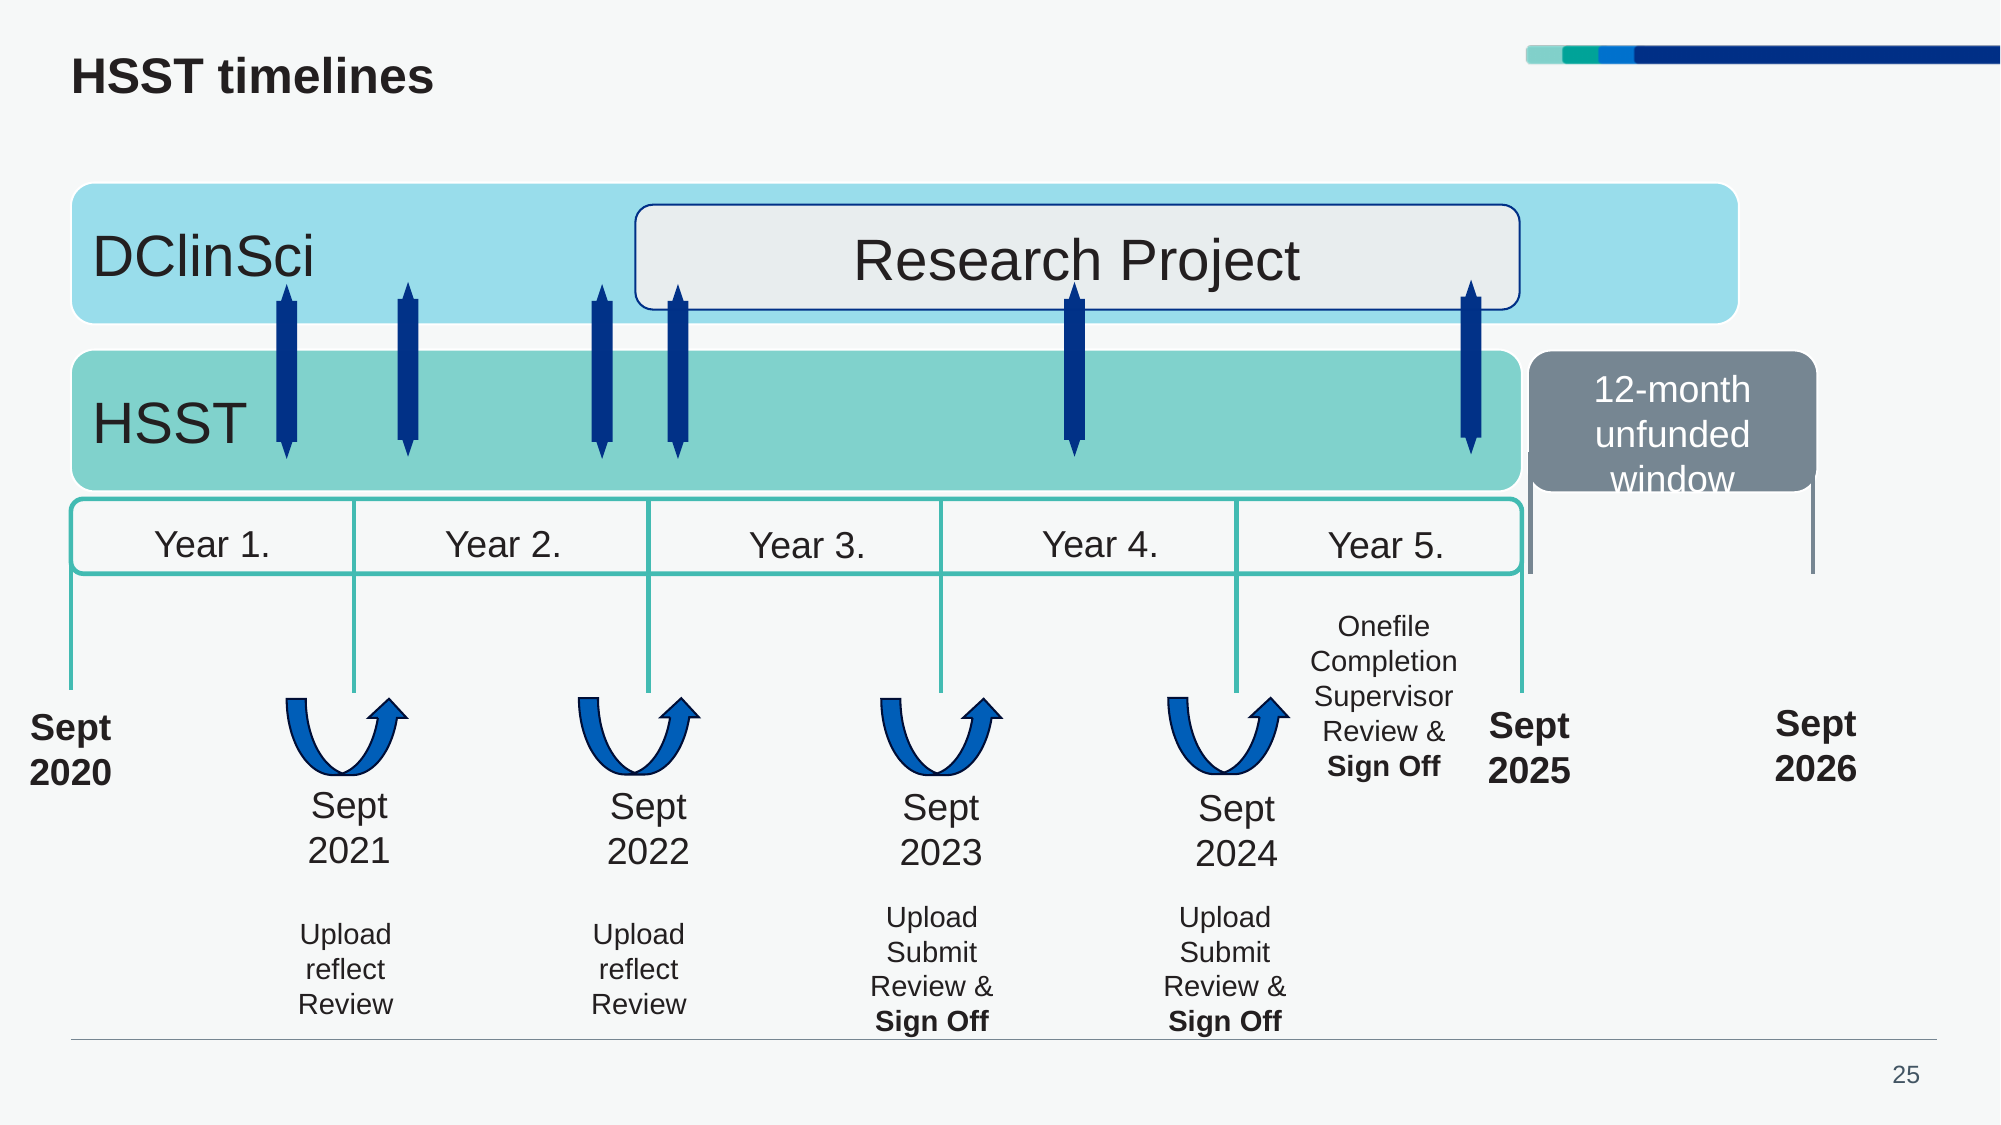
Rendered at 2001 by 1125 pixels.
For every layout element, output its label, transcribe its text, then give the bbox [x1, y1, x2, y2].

text_box [578, 698, 699, 775]
text_box Upload Submit Review & Sign Off [1130, 841, 1321, 1094]
text_box Year 5. [1252, 513, 1519, 557]
text_box [286, 698, 407, 776]
text_box [881, 698, 1002, 776]
text_box Research Project [635, 204, 1520, 310]
text_box Sept 2022 [584, 775, 712, 841]
text_box Upload reflect Review [250, 841, 441, 1094]
text_box DClinSci [1085, 310, 1460, 325]
text_box Sept 2020 [7, 695, 135, 802]
text_box Year 3. [674, 513, 939, 557]
text_box Year 1. [79, 512, 346, 556]
text_box Onefile Completion Supervisor Review & Sign Off [1289, 568, 1480, 821]
text_box 12-month unfunded window [1527, 350, 1818, 493]
text_box Sept 2021 [285, 773, 413, 841]
text_box [1168, 697, 1289, 775]
text_box Year 4. [967, 512, 1234, 556]
text_box DClinSci [70, 182, 1739, 325]
text_box Sept 2026 [1752, 691, 1880, 798]
text_box Sept 2024 [1173, 776, 1301, 841]
text_box Upload reflect Review [543, 841, 734, 1094]
text_box Upload Submit Review & Sign Off [837, 841, 1028, 1094]
text_box HSST [70, 349, 1522, 492]
text_box Sept 2025 [1480, 693, 1593, 800]
text_box DClinSci [689, 310, 1064, 325]
text_box Year 2. [370, 512, 637, 556]
title HSST timelines [70, 50, 1942, 121]
text_box Sept 2023 [877, 775, 1005, 841]
